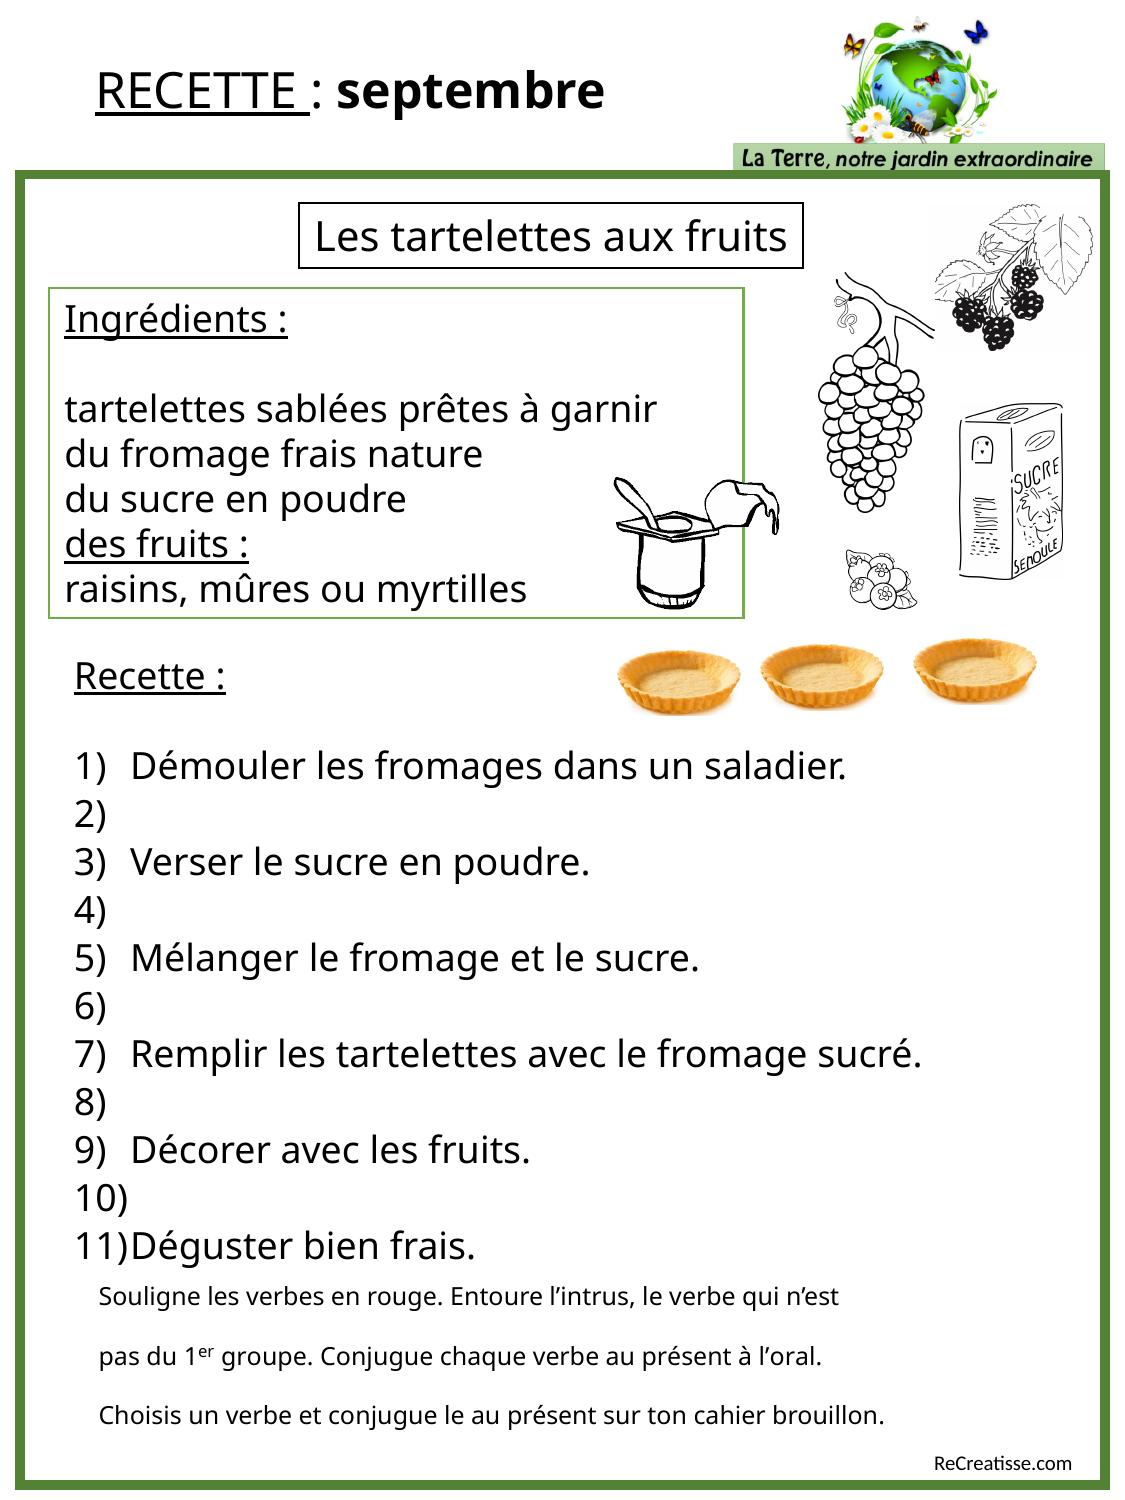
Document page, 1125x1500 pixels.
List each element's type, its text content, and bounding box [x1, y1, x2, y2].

picture [613, 477, 780, 611]
picture [729, 14, 1106, 170]
text_box RECETTE : septembre [80, 51, 621, 126]
text_box Souligne les verbes en rouge. Entoure l’intrus, le verbe qui n’est pas du 1er groupe. Conjugue chaque verbe au présent à l’oral. Choisis un verbe et conjugue le au présent sur ton cahier brouillon. [83, 1273, 901, 1437]
text_box ReCreatisse.com [919, 1442, 1088, 1482]
picture [759, 643, 887, 711]
text_box Les tartelettes aux fruits [299, 203, 803, 268]
picture [616, 648, 744, 716]
text_box Recette : Démouler les fromages dans un saladier. Verser le sucre en poudre. Mélanger le fromage et le sucre. Remplir les tartelettes avec le fromage sucré. Décorer avec les fruits. Déguster bien frais. [59, 644, 1119, 1275]
picture [959, 403, 1063, 580]
picture [828, 537, 935, 622]
picture [912, 637, 1040, 705]
picture [729, 179, 1100, 184]
text_box Ingrédients : tartelettes sablées prêtes à garnir du fromage frais nature du sucre en poudre des fruits : raisins, mûres ou myrtilles [49, 288, 744, 618]
picture [818, 205, 1093, 513]
